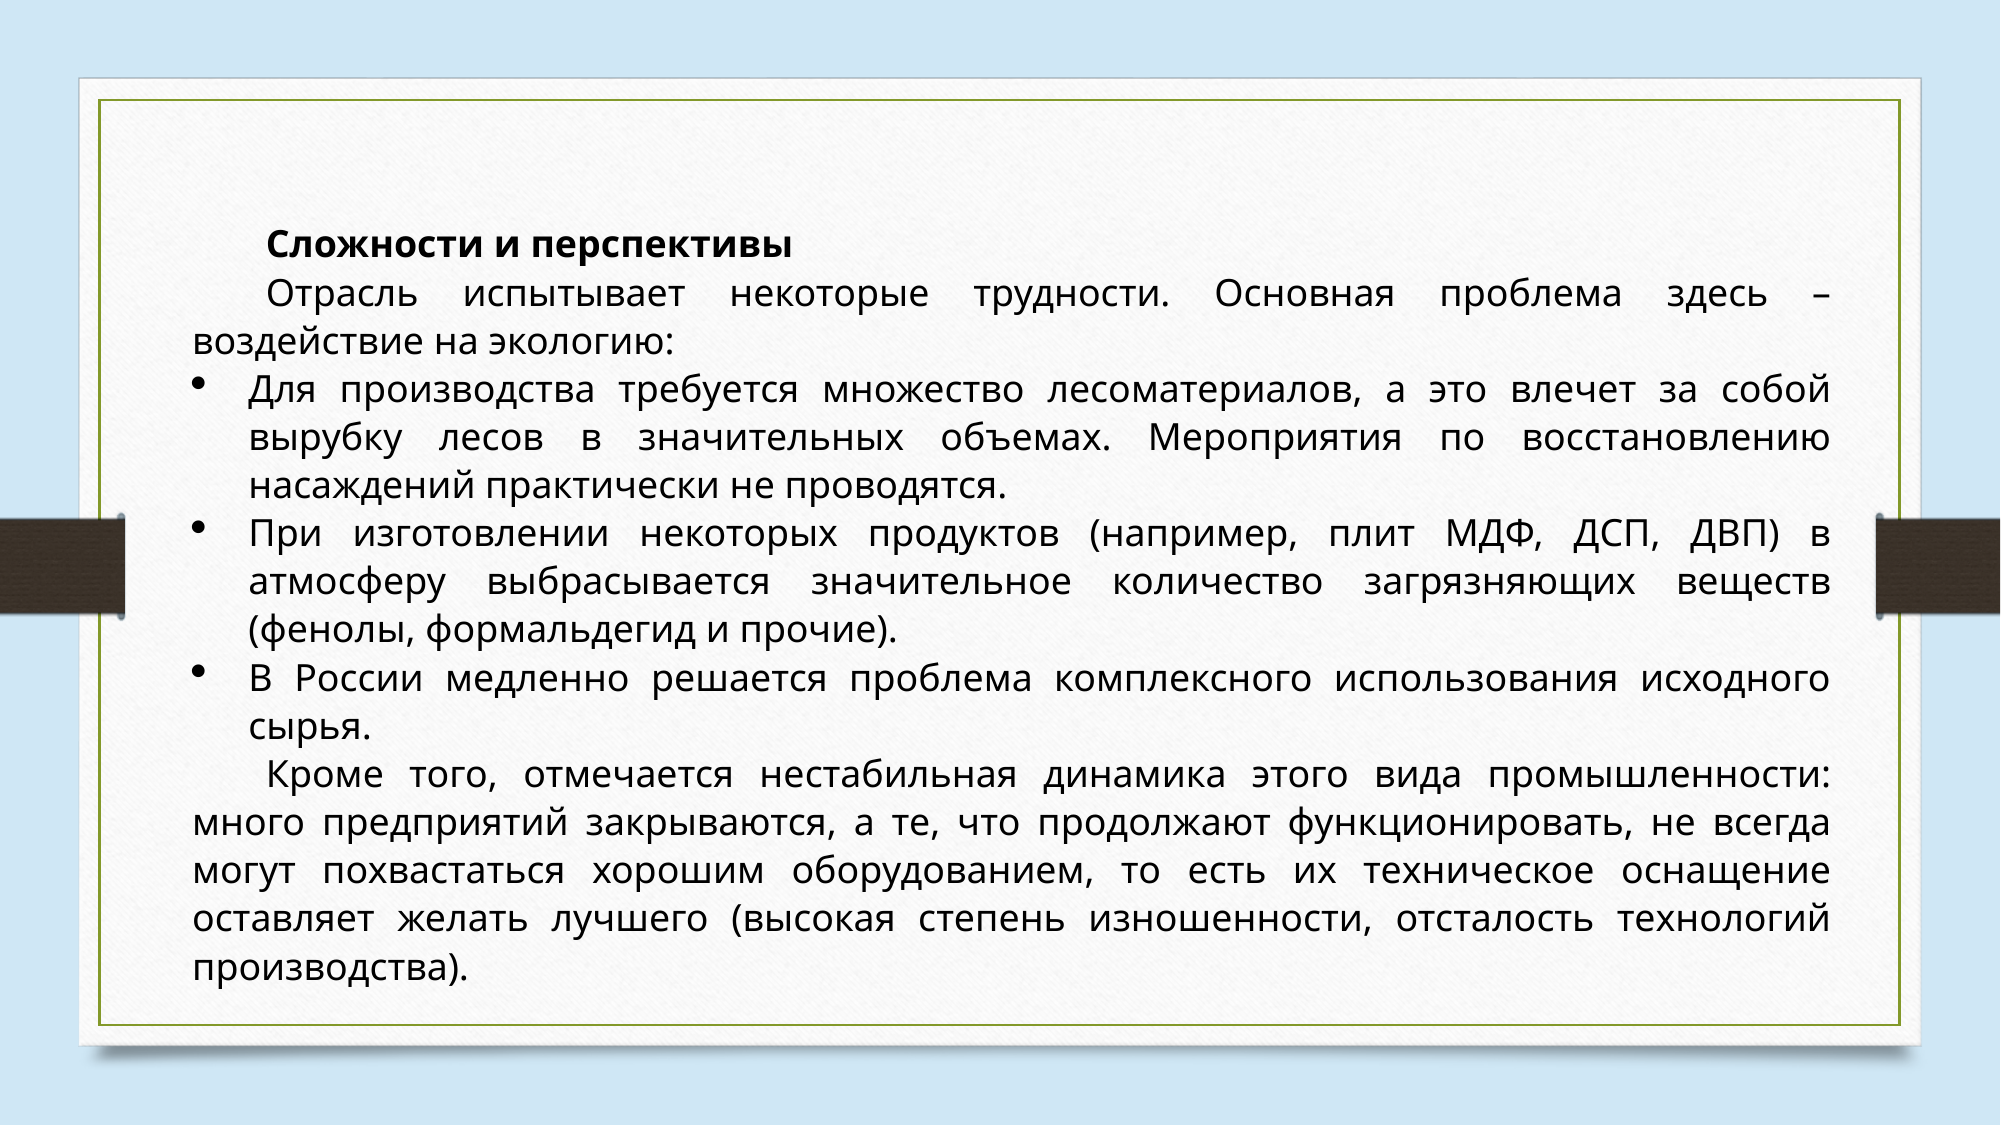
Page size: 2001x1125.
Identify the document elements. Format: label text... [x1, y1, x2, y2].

picture [0, 0, 2001, 1125]
text_box Сложности и перспективы Отрасль испытывает некоторые трудности. Основная проблема здесь – воздействие на экологию: Для производства требуется множество лесоматериалов, а это влечет за собой вырубку лесов в значительных объемах. Мероприятия по восстановлению насаждений практически не проводятся. При изготовлении некоторых продуктов (например, плит МДФ, ДСП, ДВП) в атмосферу выбрасывается значительное количество загрязняющих веществ (фенолы, формальдегид и прочие). В России медленно решается проблема комплексного использования исходного сырья. Кроме того, отмечается нестабильная динамика этого вида промышленности: много предприятий закрываются, а те, что продолжают функционировать, не всегда могут похвастаться хорошим оборудованием, то есть их техническое оснащение оставляет желать лучшего (высокая степень изношенности, отсталость технологий производства). [177, 68, 1847, 995]
